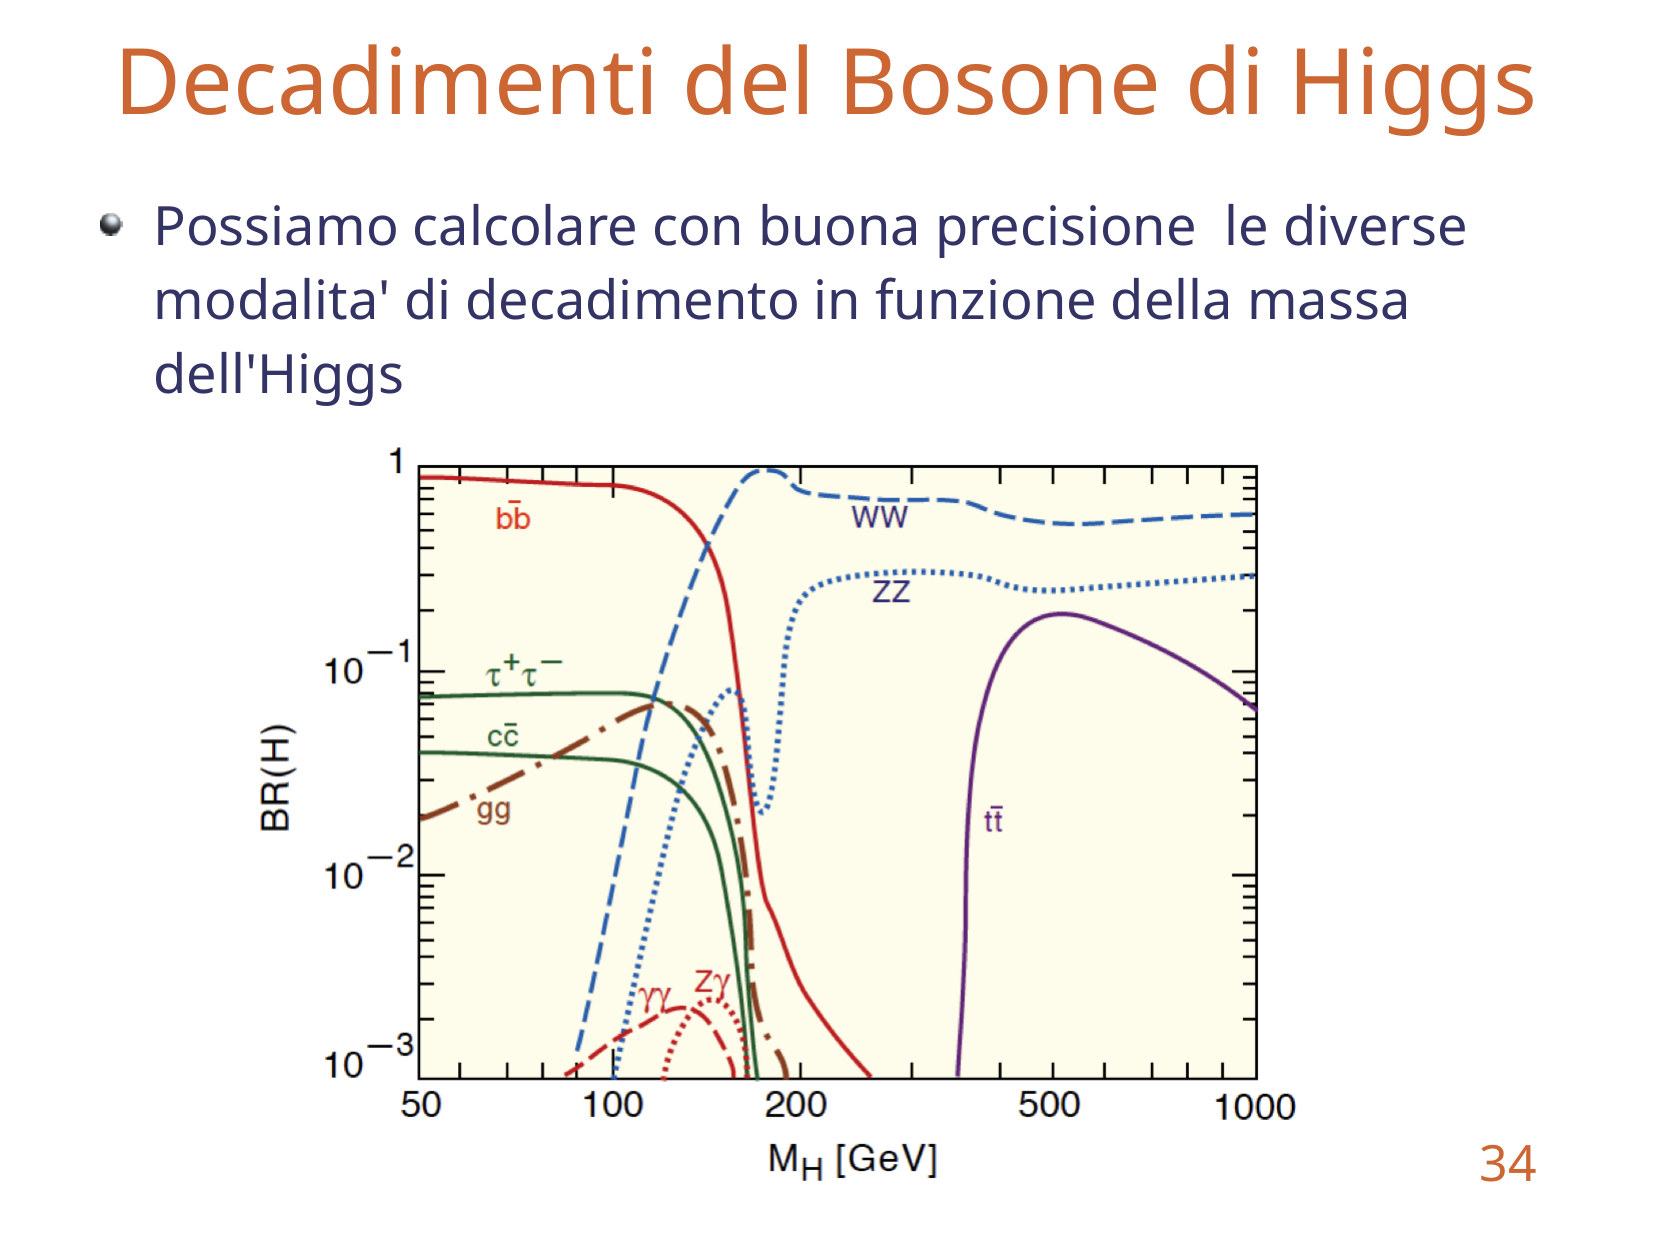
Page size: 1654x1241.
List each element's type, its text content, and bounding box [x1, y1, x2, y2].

list Possiamo calcolare con buona precisione le diverse modalita' di decadimento in funzione della massa dell'Higgs [82, 187, 1571, 1094]
title Decadimenti del Bosone di Higgs [41, 10, 1613, 148]
picture [228, 438, 1308, 1201]
